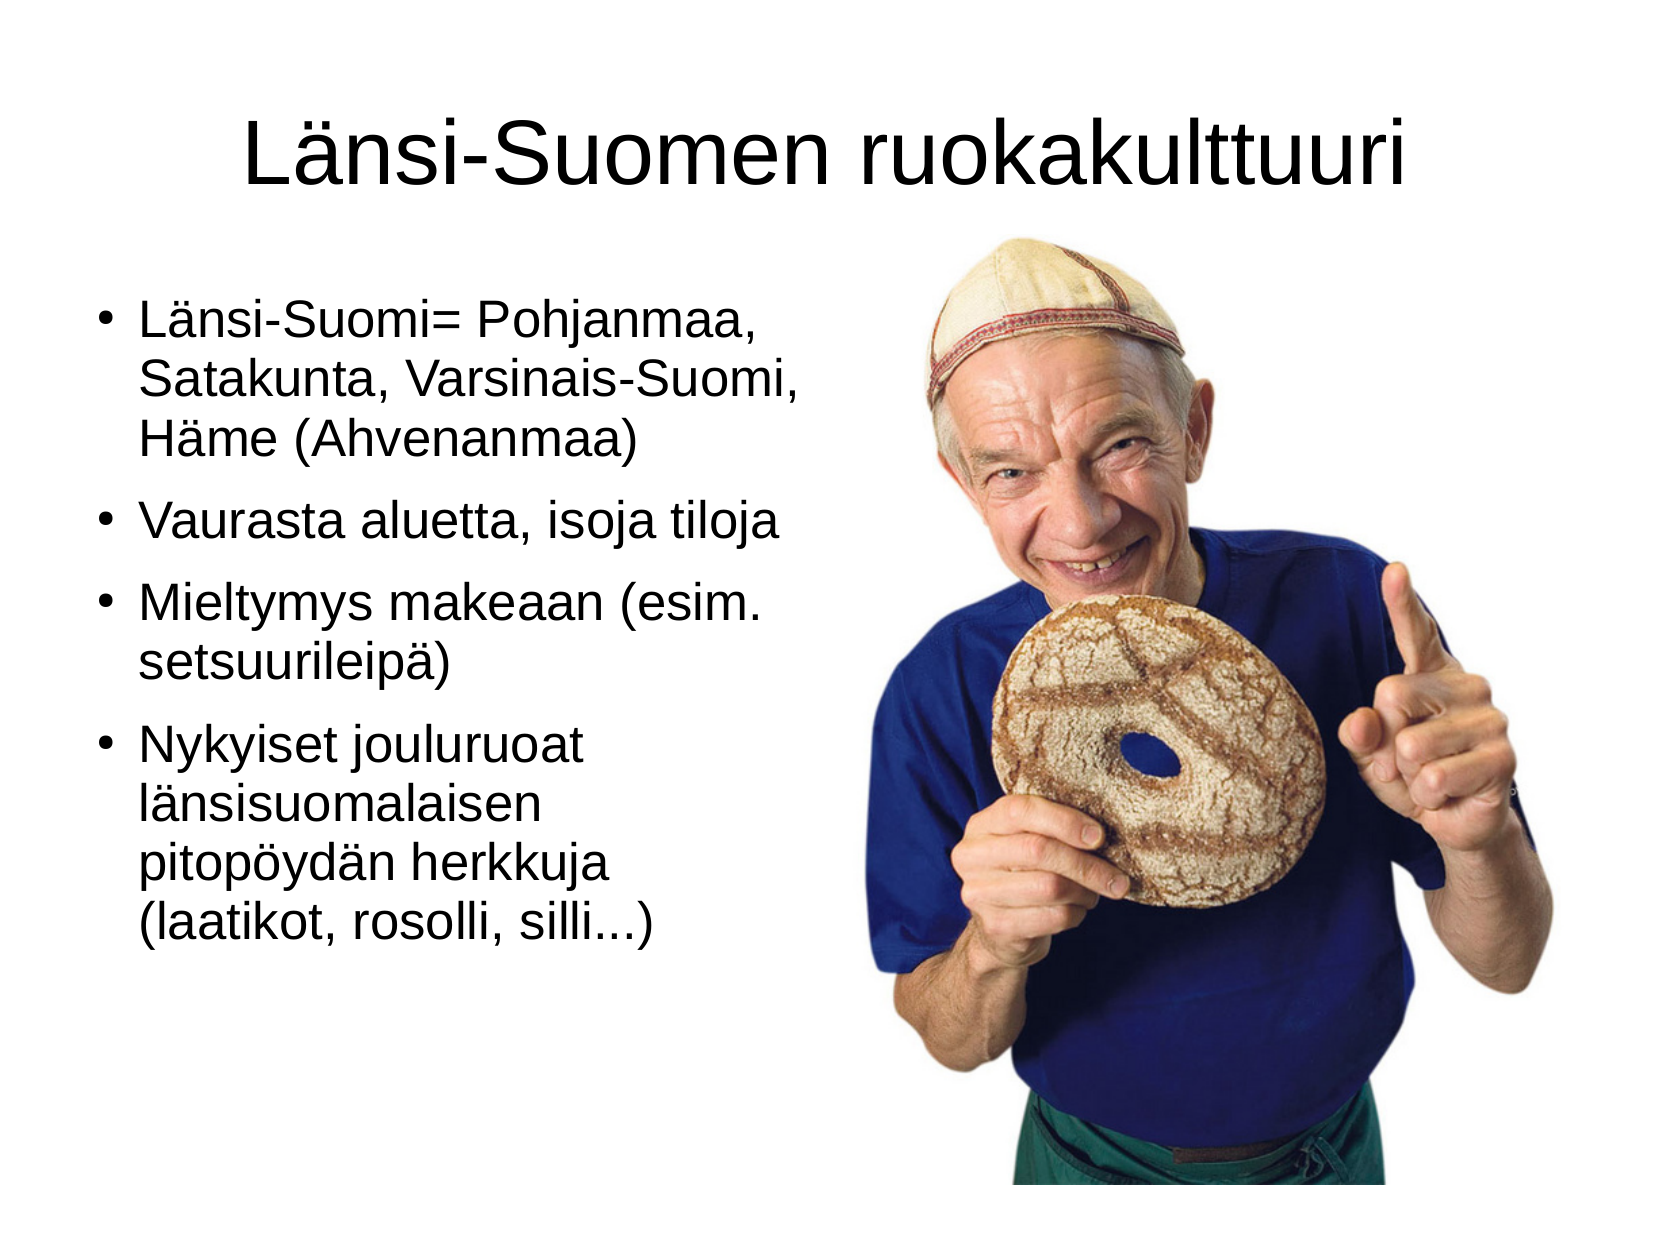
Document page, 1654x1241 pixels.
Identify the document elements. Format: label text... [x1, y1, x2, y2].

picture [846, 234, 1570, 1185]
list Länsi-Suomi= Pohjanmaa, Satakunta, Varsinais-Suomi, Häme (Ahvenanmaa) Vaurasta aluetta, isoja tiloja Mieltymys makeaan (esim. setsuurileipä) Nykyiset jouluruoat länsisuomalaisen pitopöydän herkkuja (laatikot, rosolli, silli...) [82, 290, 809, 1010]
title Länsi-Suomen ruokakulttuuri [82, 31, 1570, 274]
